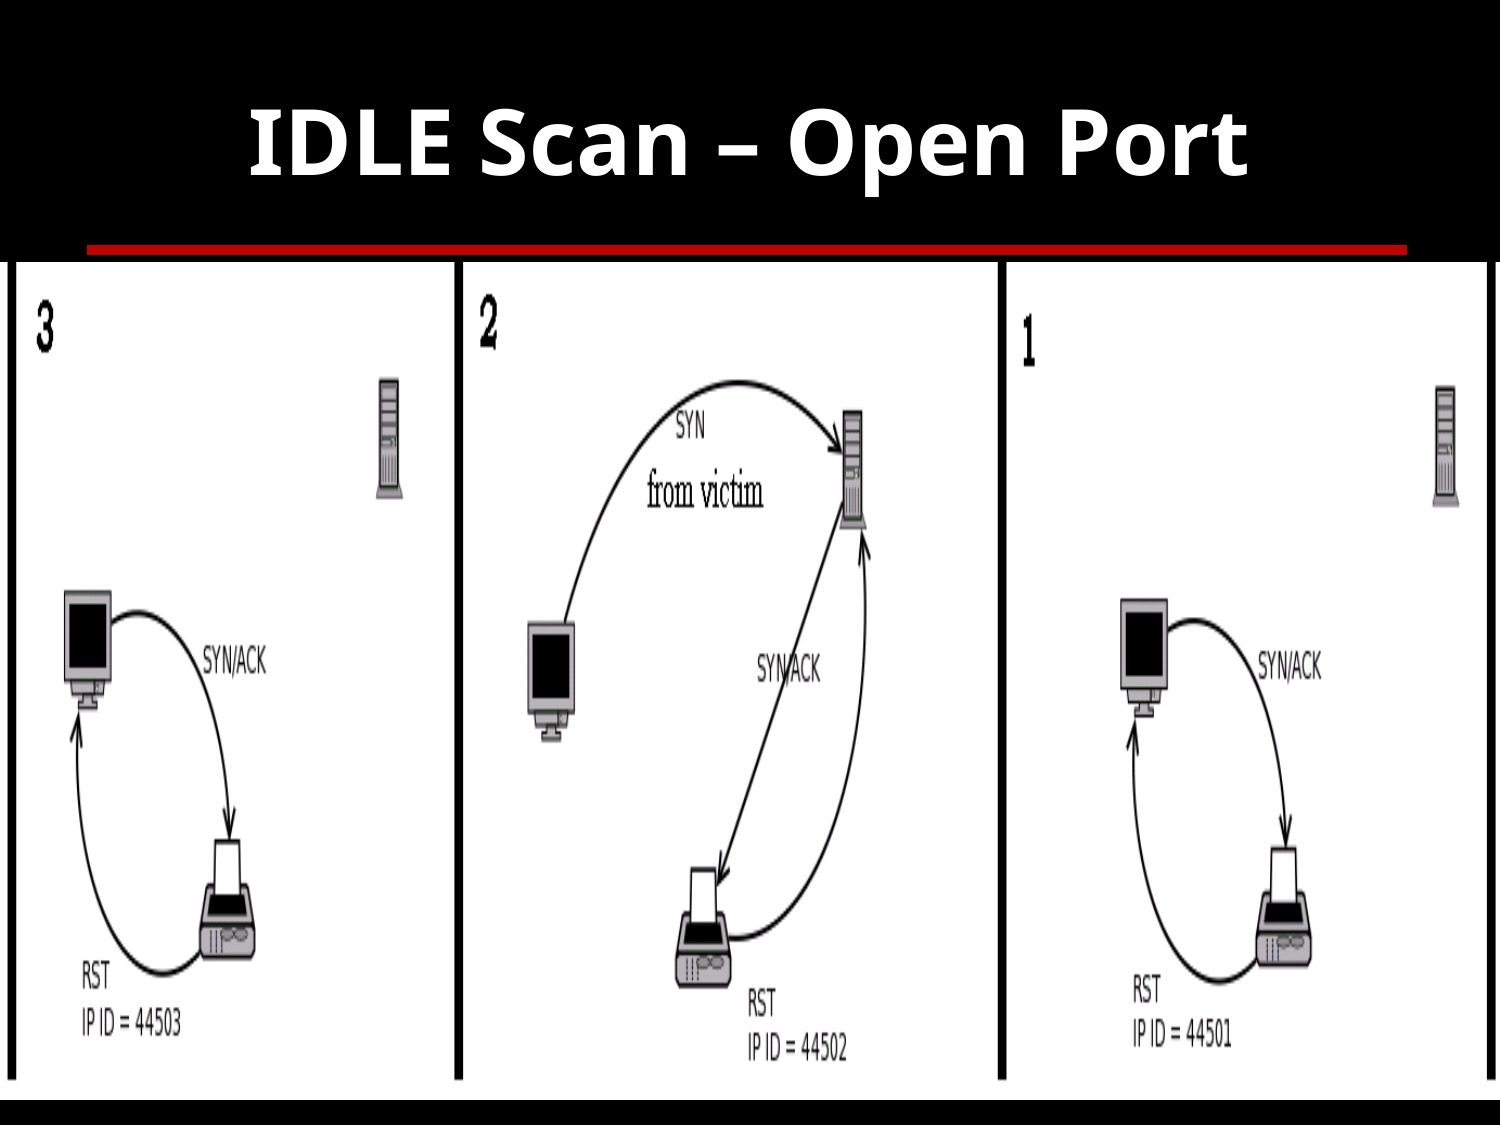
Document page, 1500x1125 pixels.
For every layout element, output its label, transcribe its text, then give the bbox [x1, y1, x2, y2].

picture [0, 262, 1500, 1100]
title IDLE Scan – Open Port [75, 45, 1425, 233]
